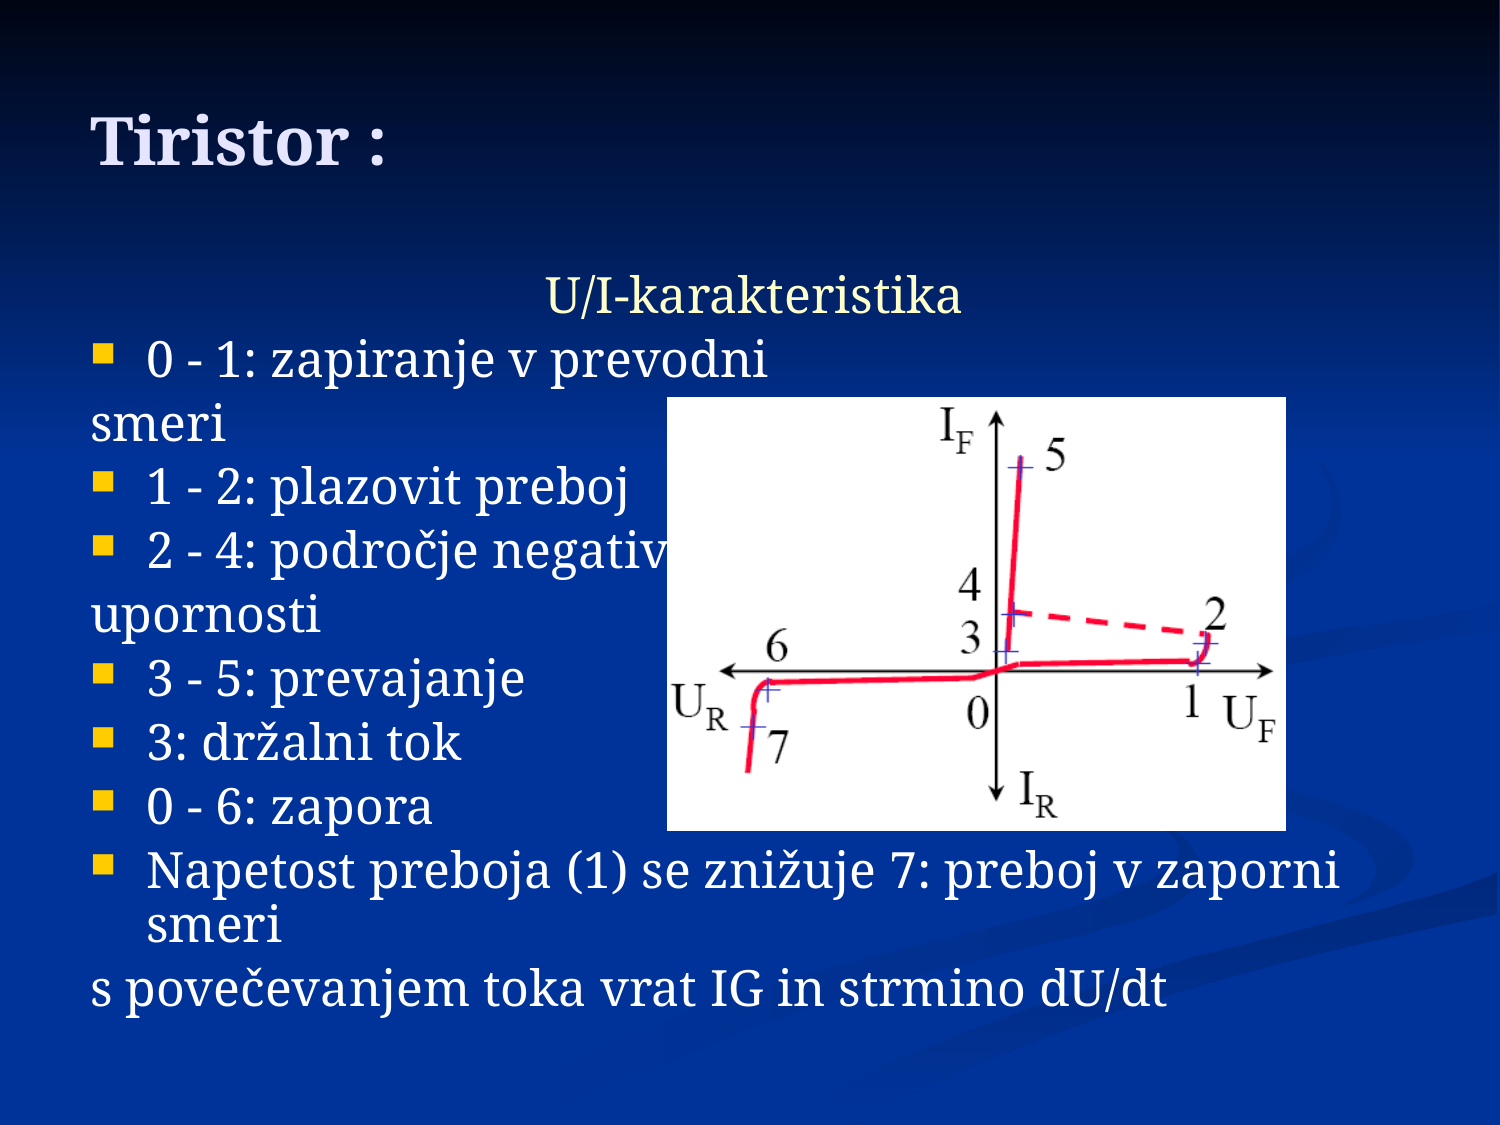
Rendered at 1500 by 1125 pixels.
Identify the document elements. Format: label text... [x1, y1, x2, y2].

title Tiristor : [75, 45, 1425, 233]
list U/I-karakteristika 0 - 1: zapiranje v prevodni smeri 1 - 2: plazovit preboj 2 - 4: področje negativne upornosti 3 - 5: prevajanje 3: držalni tok 0 - 6: zapora Napetost preboja (1) se znižuje 7: preboj v zaporni smeri s povečevanjem toka vrat IG in strmino dU/dt [75, 262, 1436, 1083]
picture [667, 397, 1286, 831]
